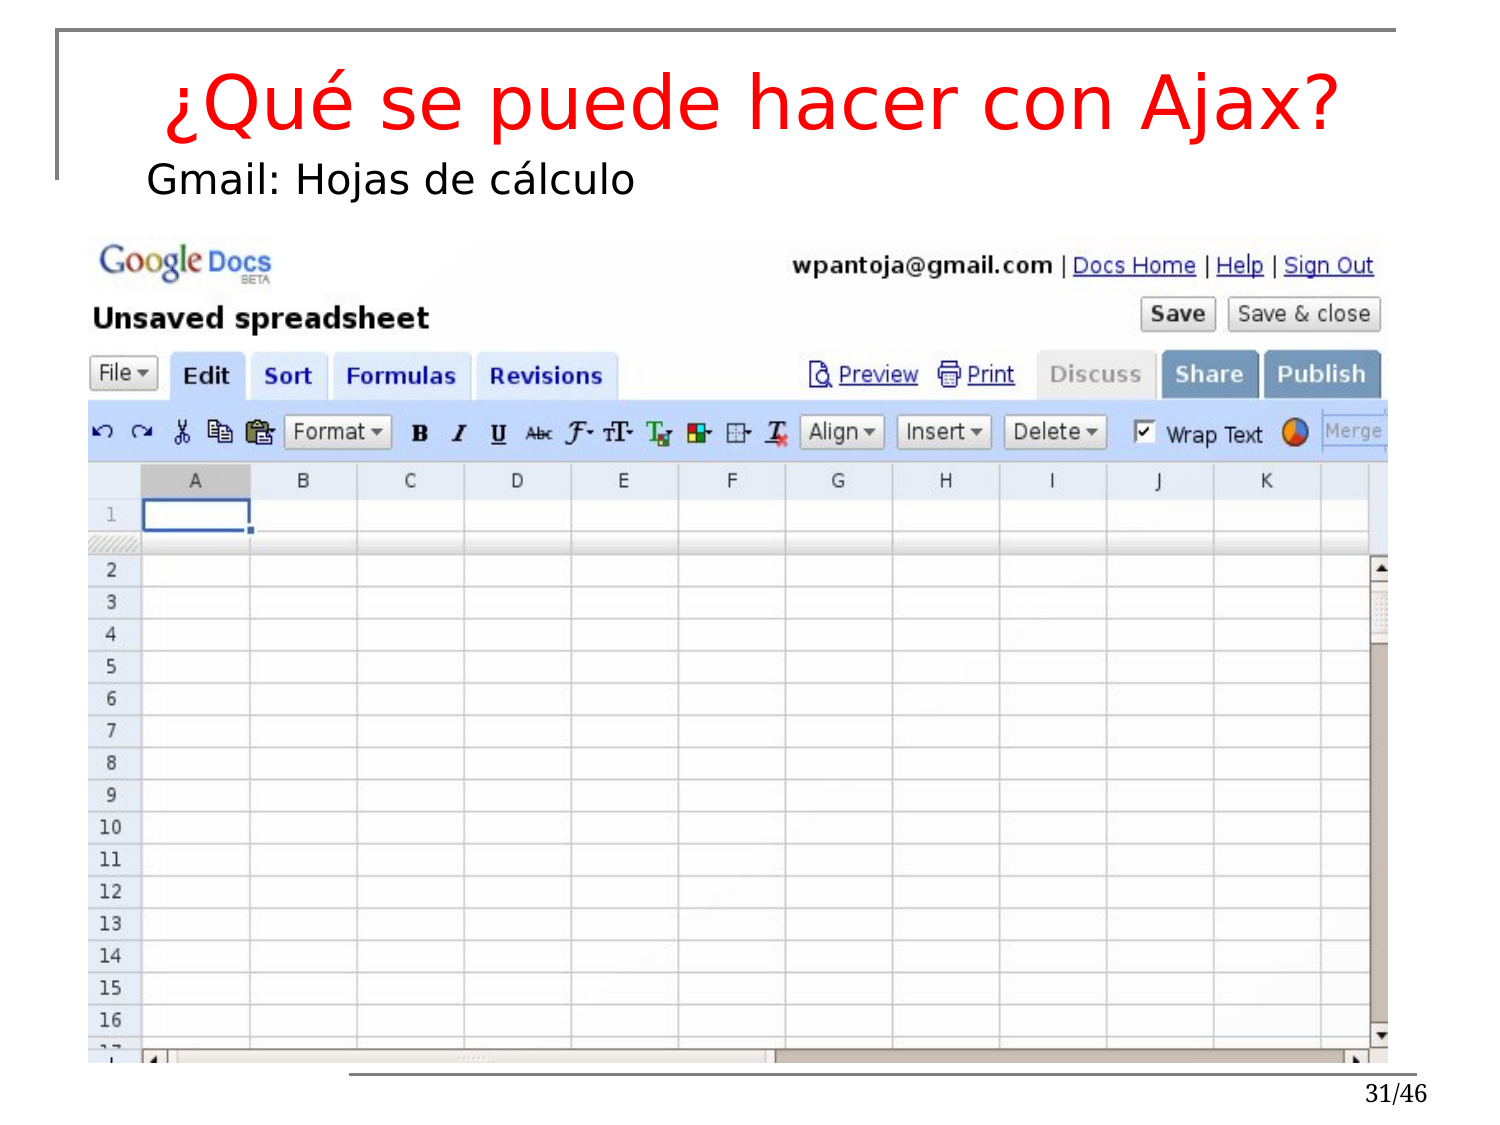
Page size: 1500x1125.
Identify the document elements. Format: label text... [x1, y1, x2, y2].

picture [88, 236, 1388, 1063]
title ¿Qué se puede hacer con Ajax? [59, 52, 1447, 155]
list Gmail: Hojas de cálculo [118, 151, 1447, 270]
